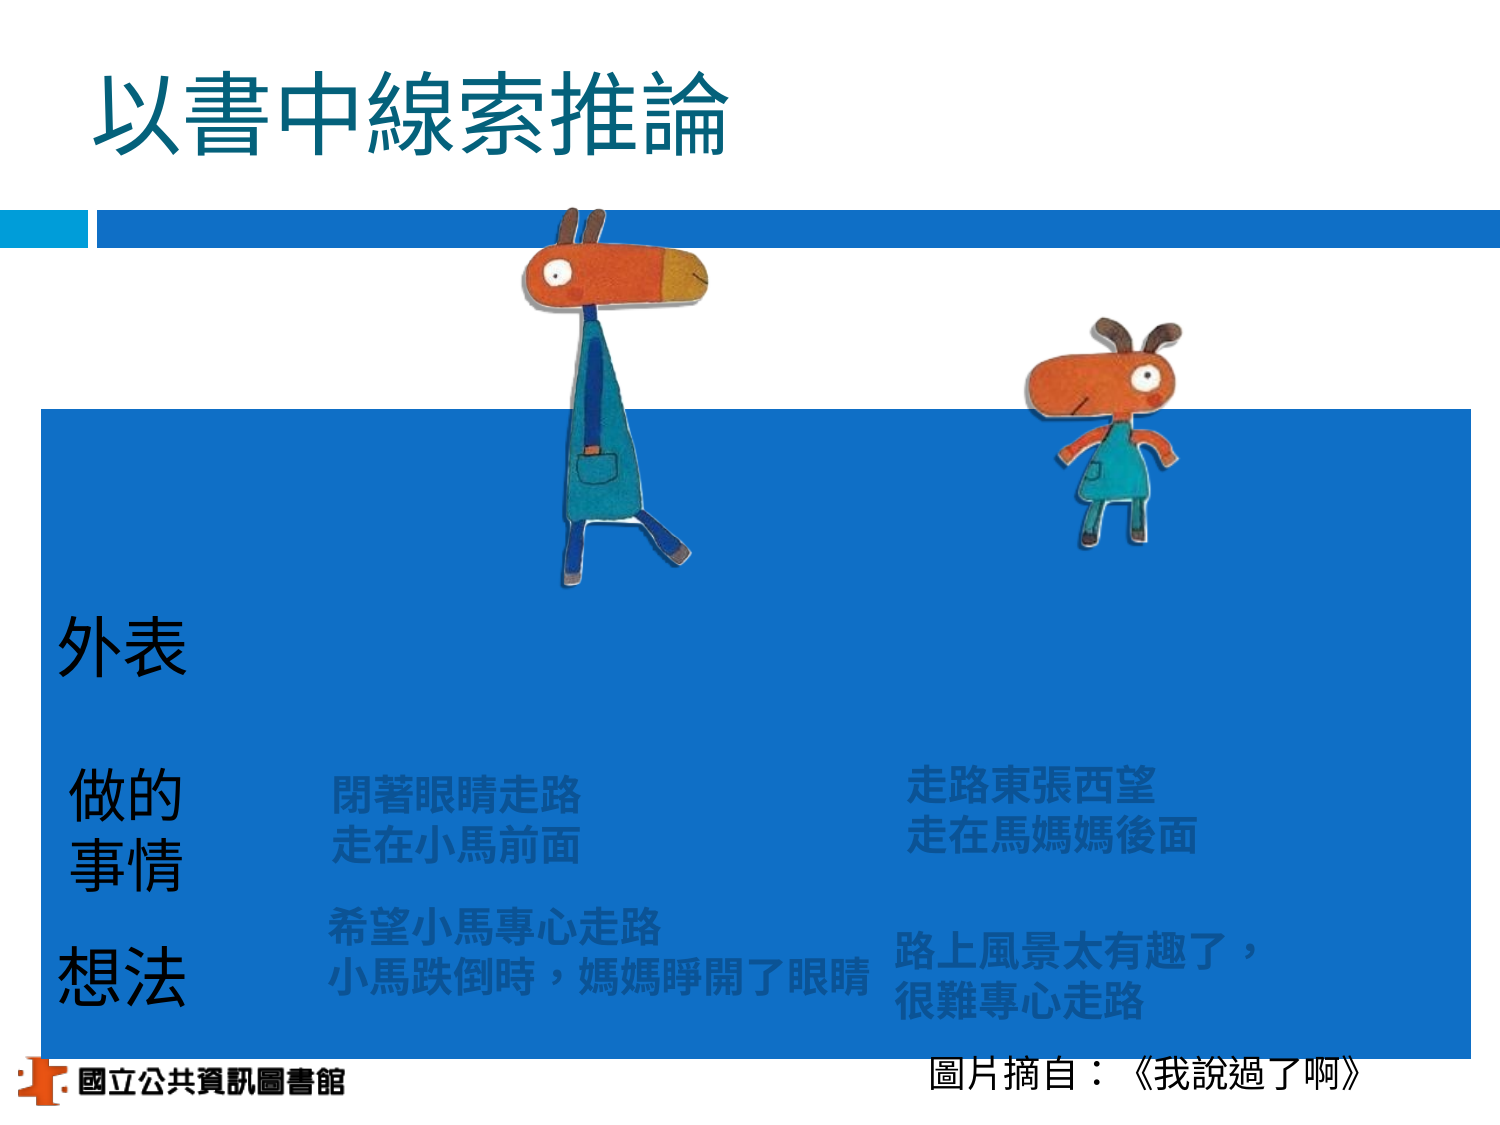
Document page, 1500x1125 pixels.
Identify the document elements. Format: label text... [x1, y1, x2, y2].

text_box 閉著眼睛走路 走在小馬前面 [316, 761, 809, 893]
table_cell [277, 591, 856, 756]
table_header [277, 409, 515, 591]
table_cell [41, 740, 277, 756]
table_cell [308, 756, 856, 900]
table_cell [41, 900, 277, 928]
text_box 外表 [41, 597, 284, 740]
table_header [41, 409, 277, 591]
picture [515, 187, 721, 606]
table_cell [856, 591, 1471, 756]
table_cell [41, 591, 277, 597]
table_cell [892, 900, 1471, 1059]
table_header [721, 409, 856, 591]
table_cell [41, 756, 53, 900]
text_box 圖片摘自：《我說過了啊》 [914, 1042, 1477, 1104]
picture [1019, 304, 1193, 560]
text_box 想法 [41, 928, 308, 1025]
table_cell [277, 900, 312, 1059]
table_cell [41, 1025, 277, 1059]
text_box 希望小馬專心走路 小馬跌倒時，媽媽睜開了眼睛 [312, 893, 892, 1060]
text_box 路上風景太有趣了， 很難專心走路 [879, 916, 1460, 1033]
title 以書中線索推論 [75, 23, 1426, 200]
text_box 走路東張西望 走在馬媽媽後面 [891, 751, 1455, 868]
table_cell [856, 756, 1471, 900]
text_box 做的 事情 [53, 751, 308, 908]
table_header [856, 409, 1471, 591]
